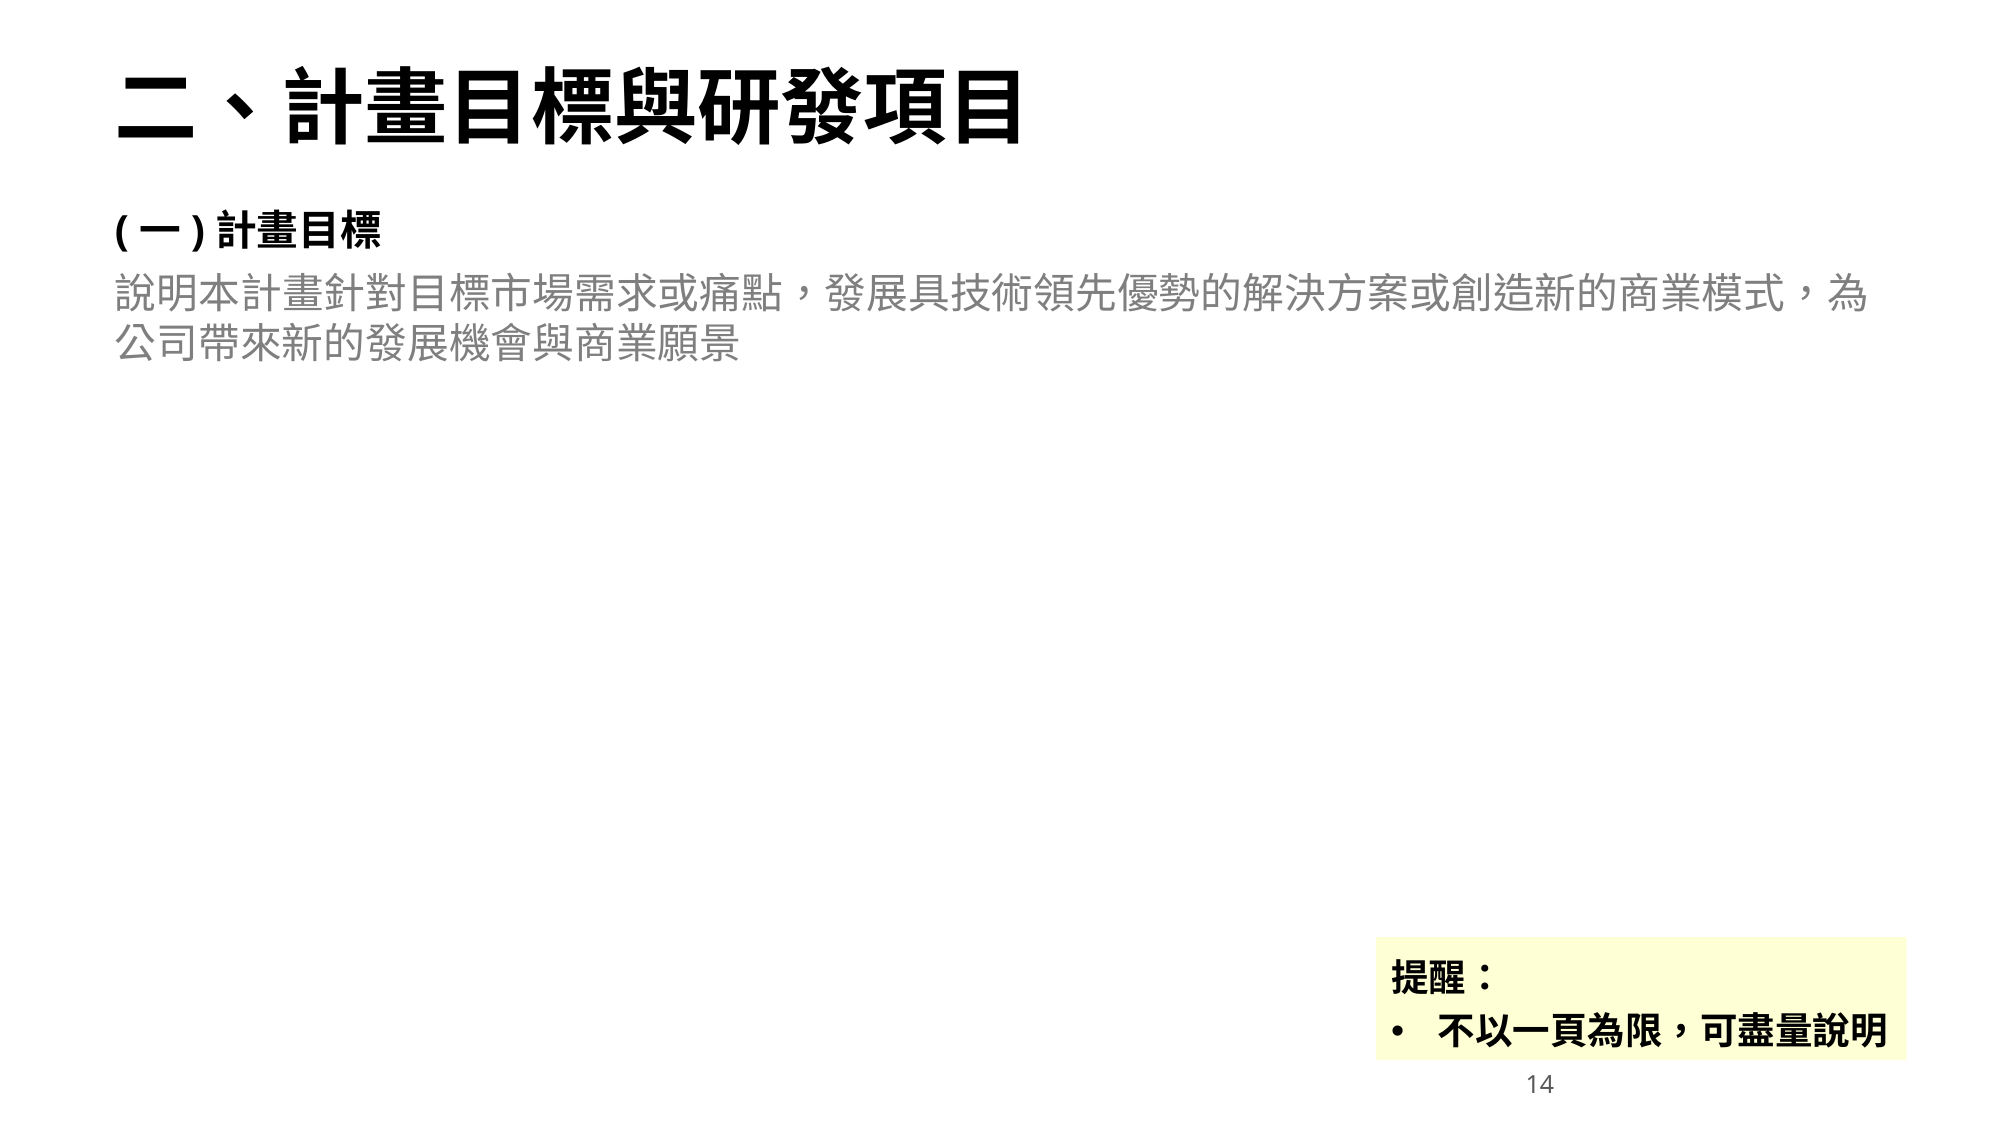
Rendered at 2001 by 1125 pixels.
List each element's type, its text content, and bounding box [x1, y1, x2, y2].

title 二、計畫目標與研發項目 [99, 56, 1900, 166]
text_box 14 [1510, 1061, 1961, 1097]
text_box 提醒： 不以一頁為限，可盡量說明 [1376, 937, 1907, 1060]
text_box (一)計畫目標 說明本計畫針對目標市場需求或痛點，發展具技術領先優勢的解決方案或創造新的商業模式，為公司帶來新的發展機會與商業願景 [99, 196, 1900, 994]
